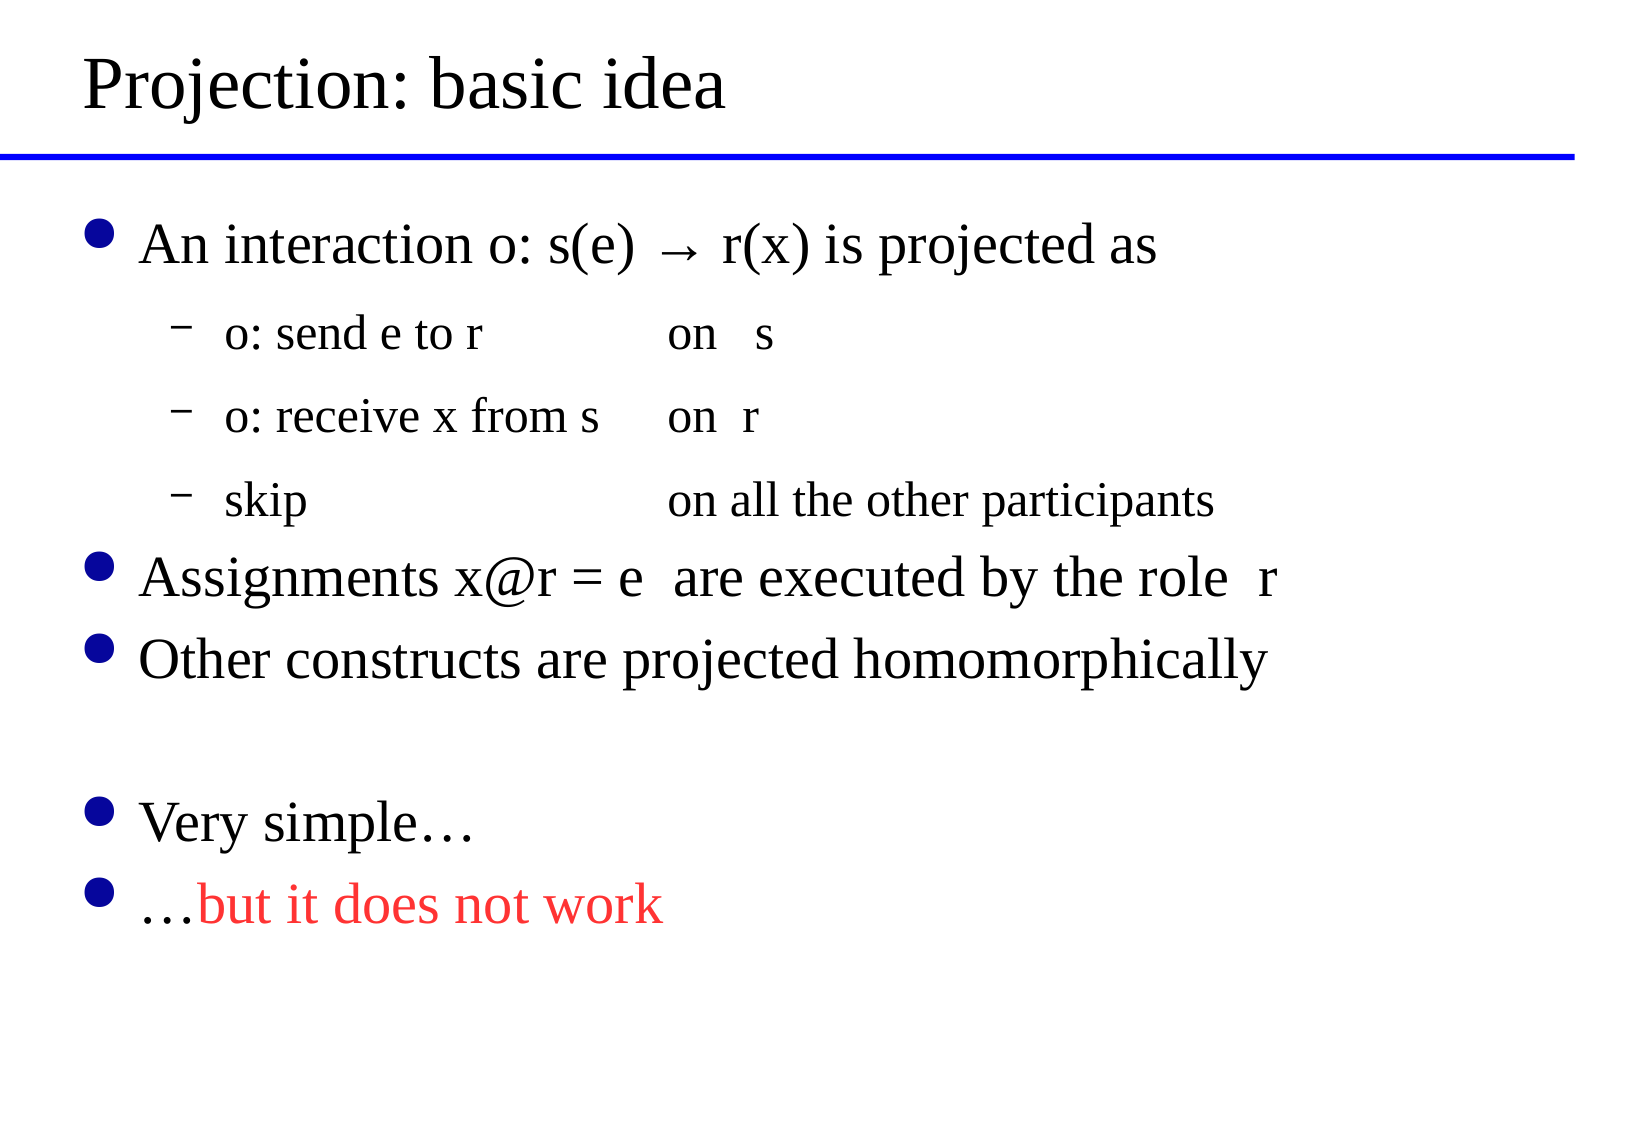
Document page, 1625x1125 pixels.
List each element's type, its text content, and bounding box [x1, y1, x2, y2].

list An interaction o: s(e) → r(x) is projected as o: send e to r on s o: receive x from s on r skip on all the other participants Assignments x@r = e are executed by the role r Other constructs are projected homomorphically Very simple… …but it does not work [67, 198, 1546, 1061]
title Projection: basic idea [67, 27, 1544, 131]
